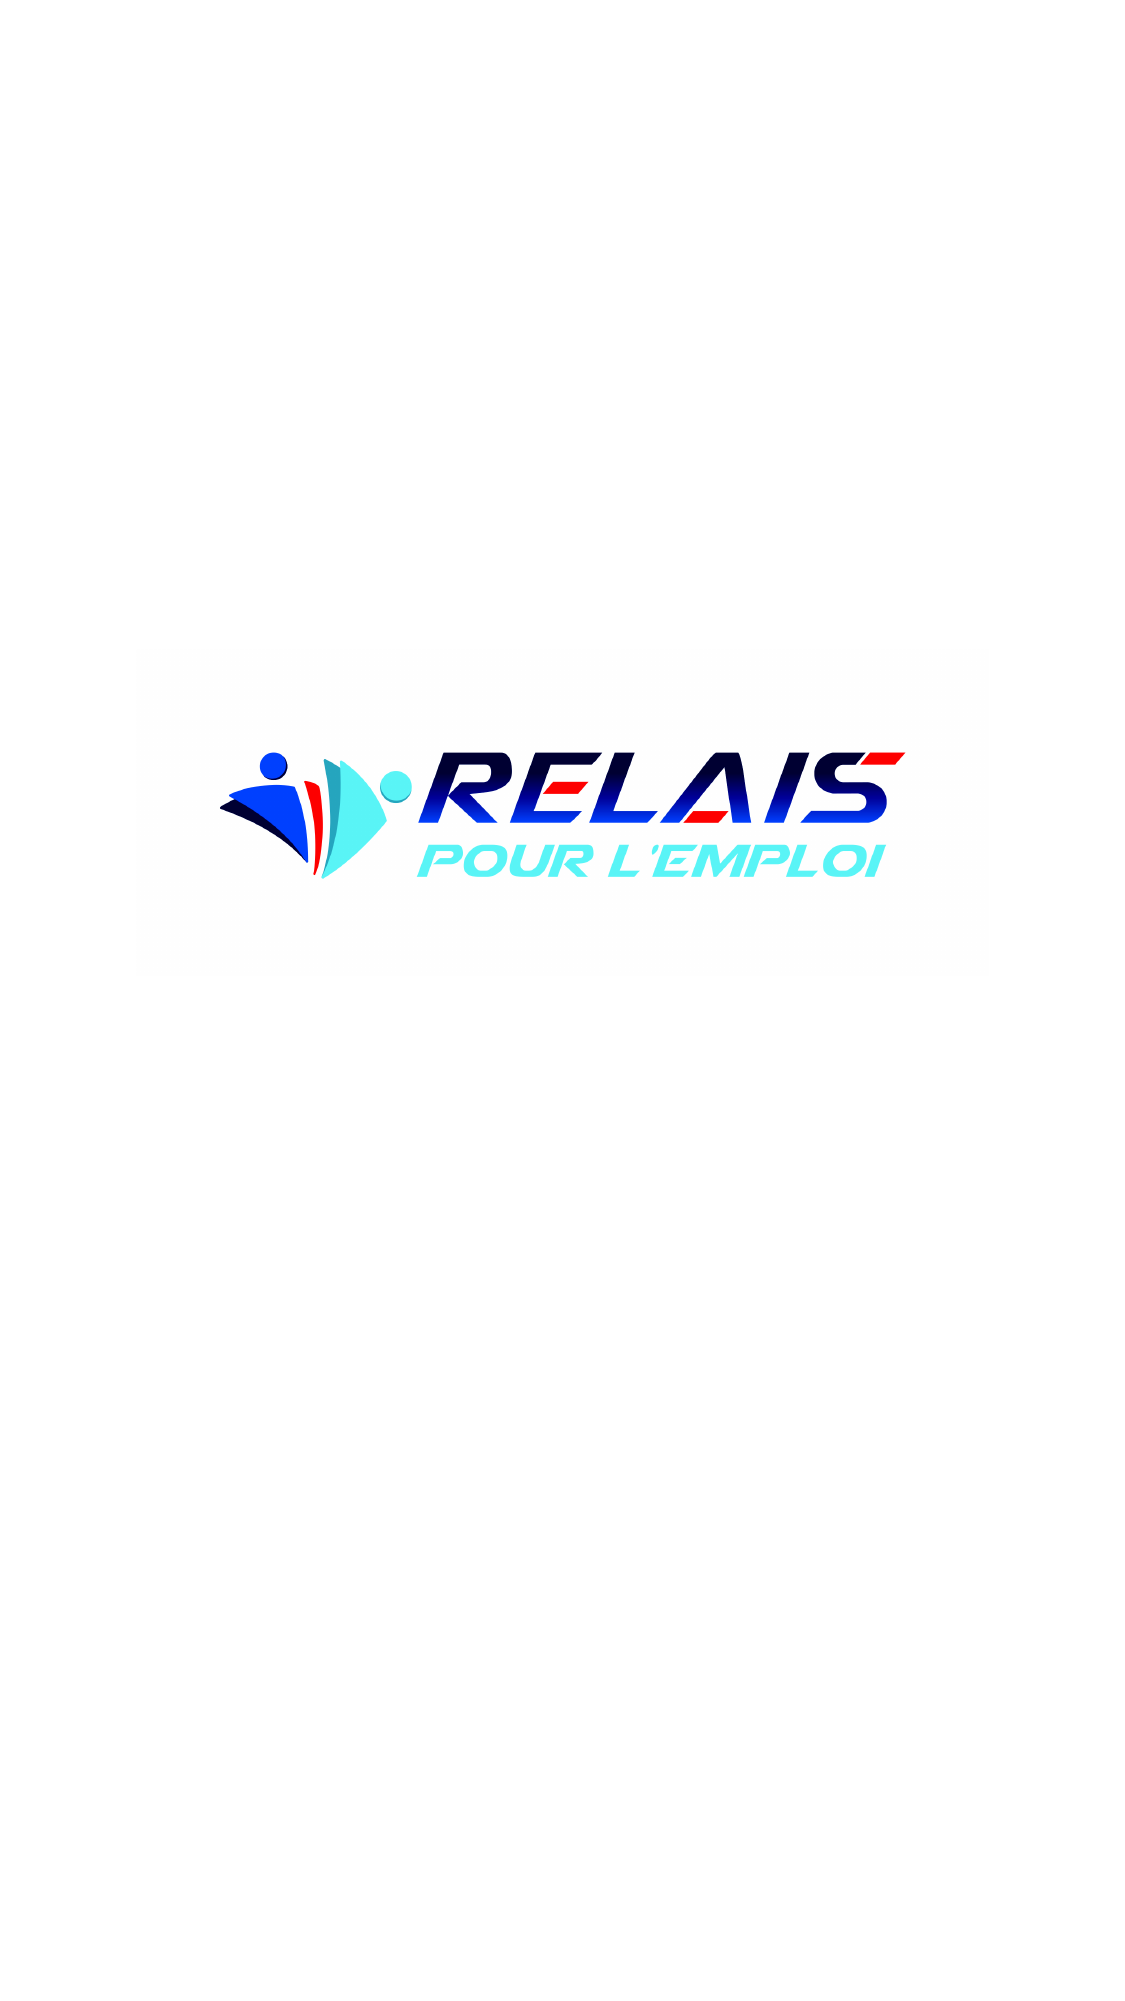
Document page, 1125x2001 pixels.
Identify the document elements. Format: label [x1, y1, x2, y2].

picture [136, 649, 989, 976]
